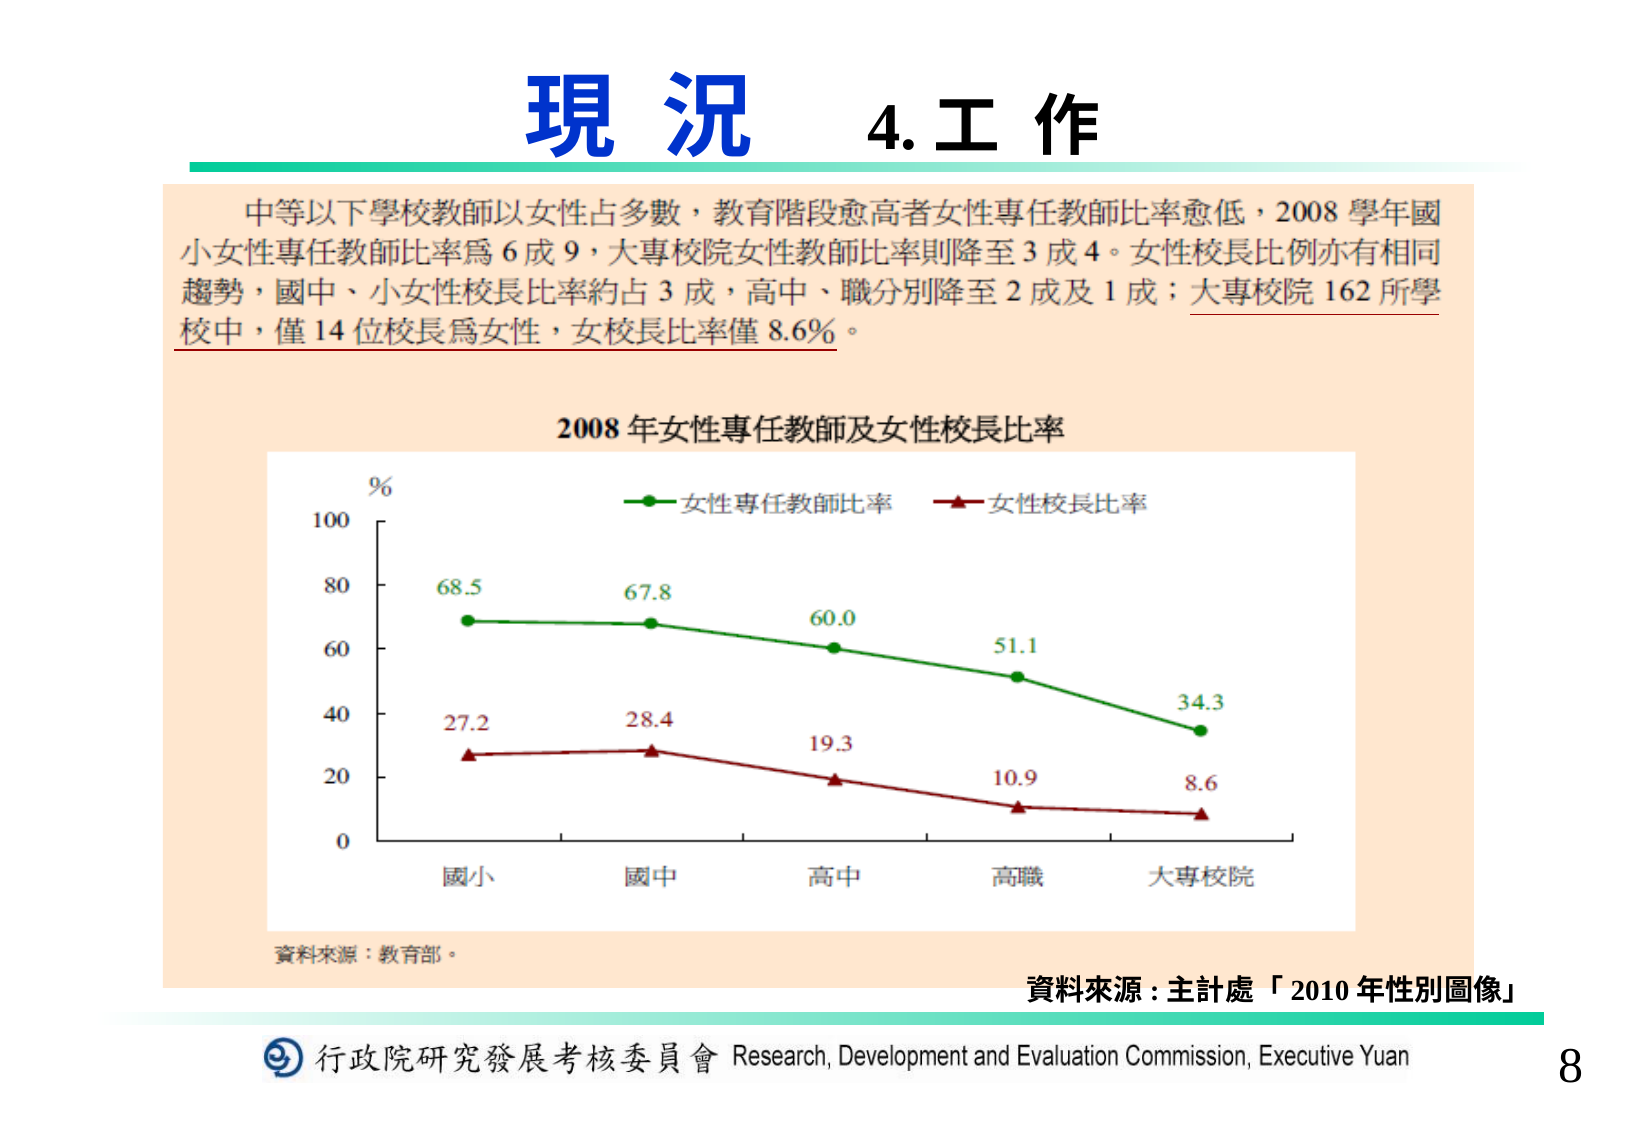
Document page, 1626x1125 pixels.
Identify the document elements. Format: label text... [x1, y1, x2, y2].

title 現 況 4.工 作 [121, 37, 1504, 188]
picture [162, 184, 1474, 988]
text_box 資料來源:主計處「2010年性別圖像」 [989, 964, 1569, 1015]
picture [262, 1035, 1415, 1083]
